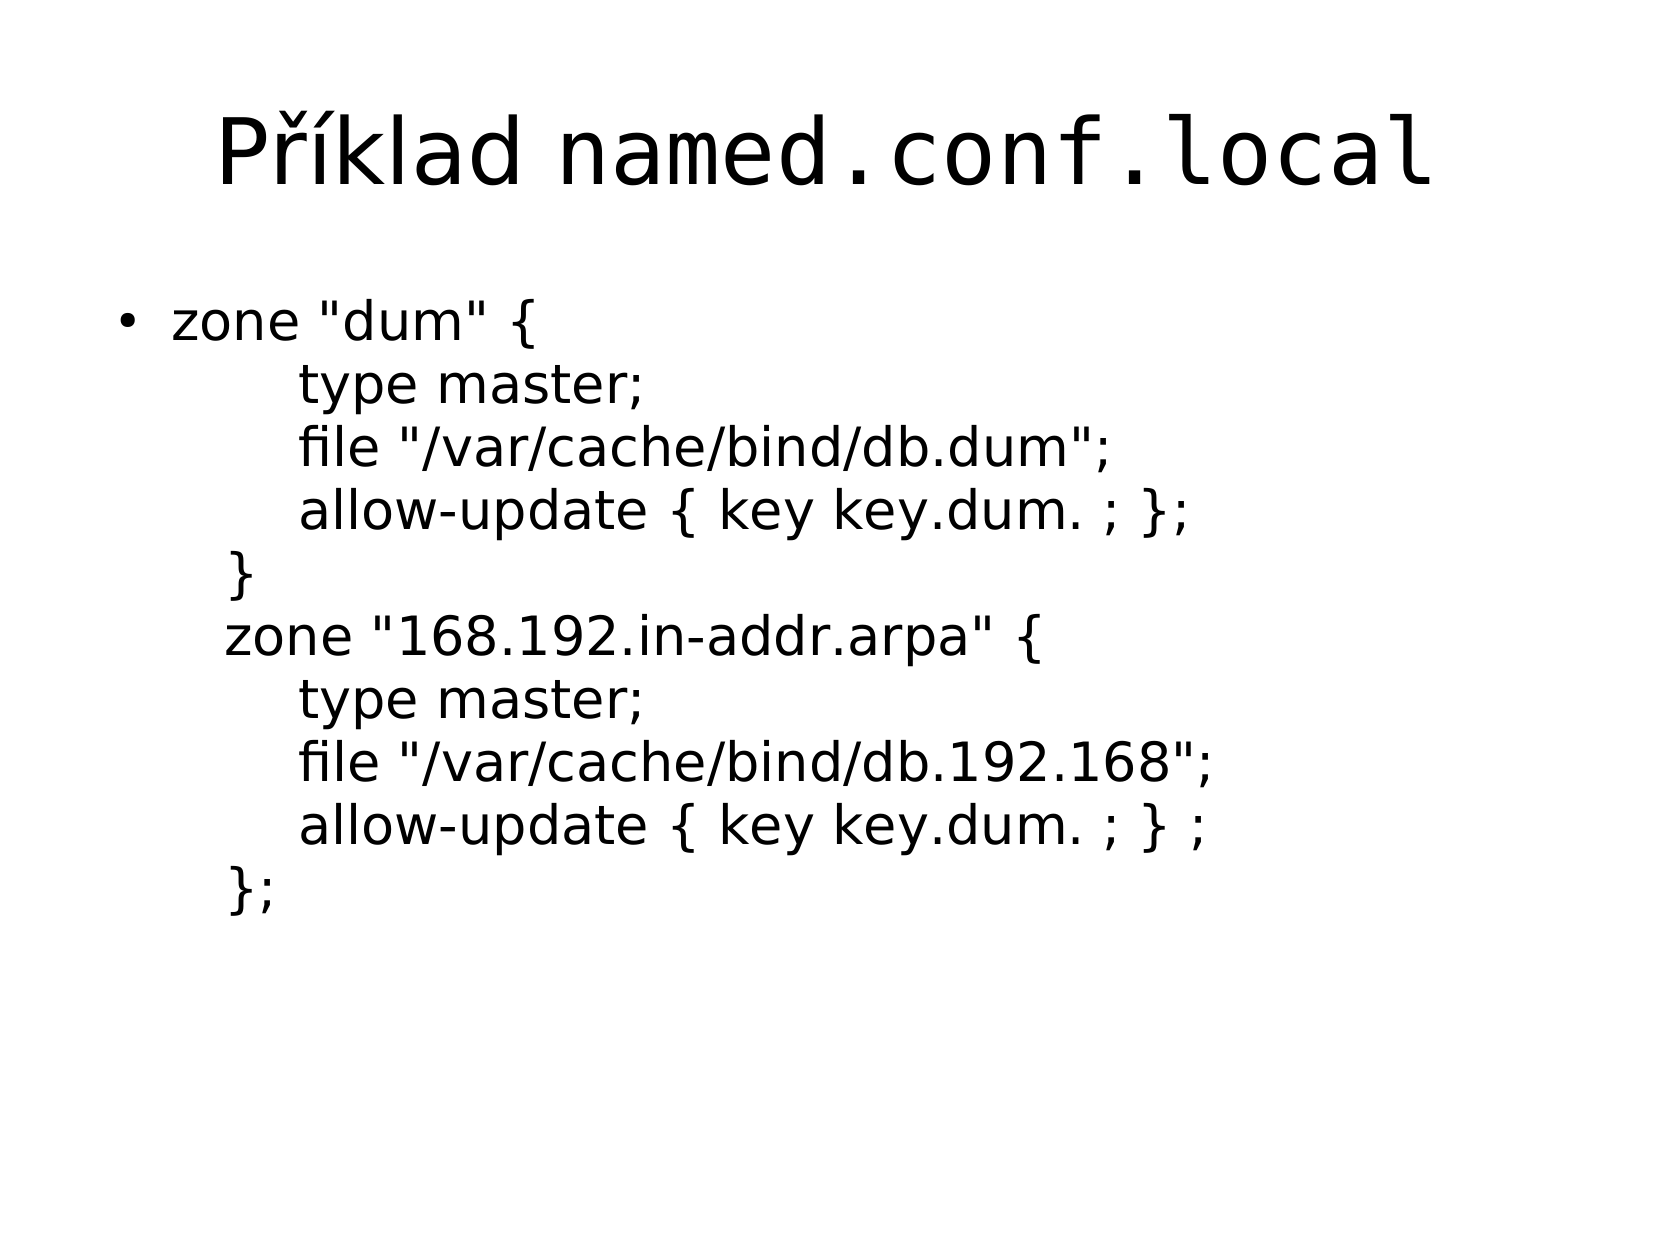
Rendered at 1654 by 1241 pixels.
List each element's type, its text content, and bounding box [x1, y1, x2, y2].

list zone "dum" { type master; file "/var/cache/bind/db.dum"; allow-update { key key.dum. ; }; } zone "168.192.in-addr.arpa" { type master; file "/var/cache/bind/db.192.168"; allow-update { key key.dum. ; } ; }; [82, 290, 1571, 1109]
title Příklad named.conf.local [82, 56, 1571, 250]
